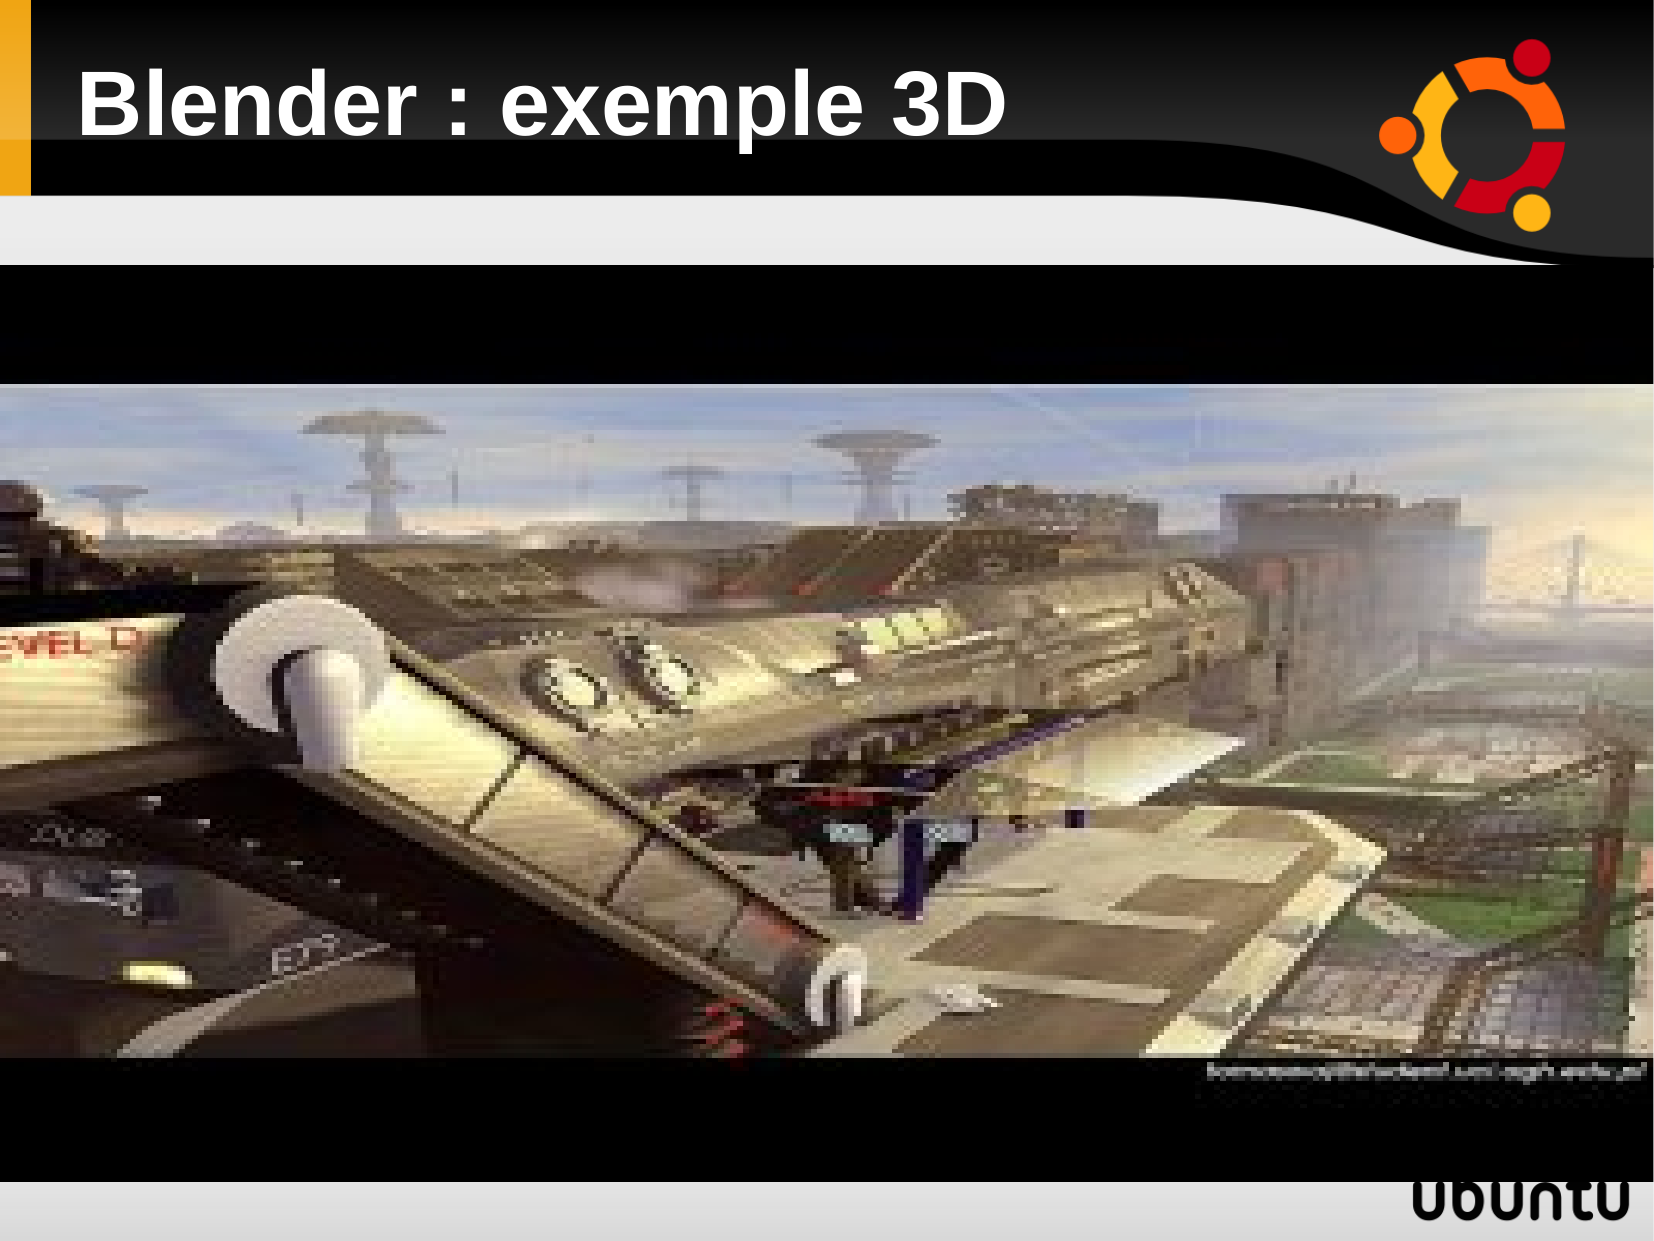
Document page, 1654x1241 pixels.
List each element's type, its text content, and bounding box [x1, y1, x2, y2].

picture [0, 0, 1654, 1241]
title Blender : exemple 3D [76, 7, 1565, 200]
